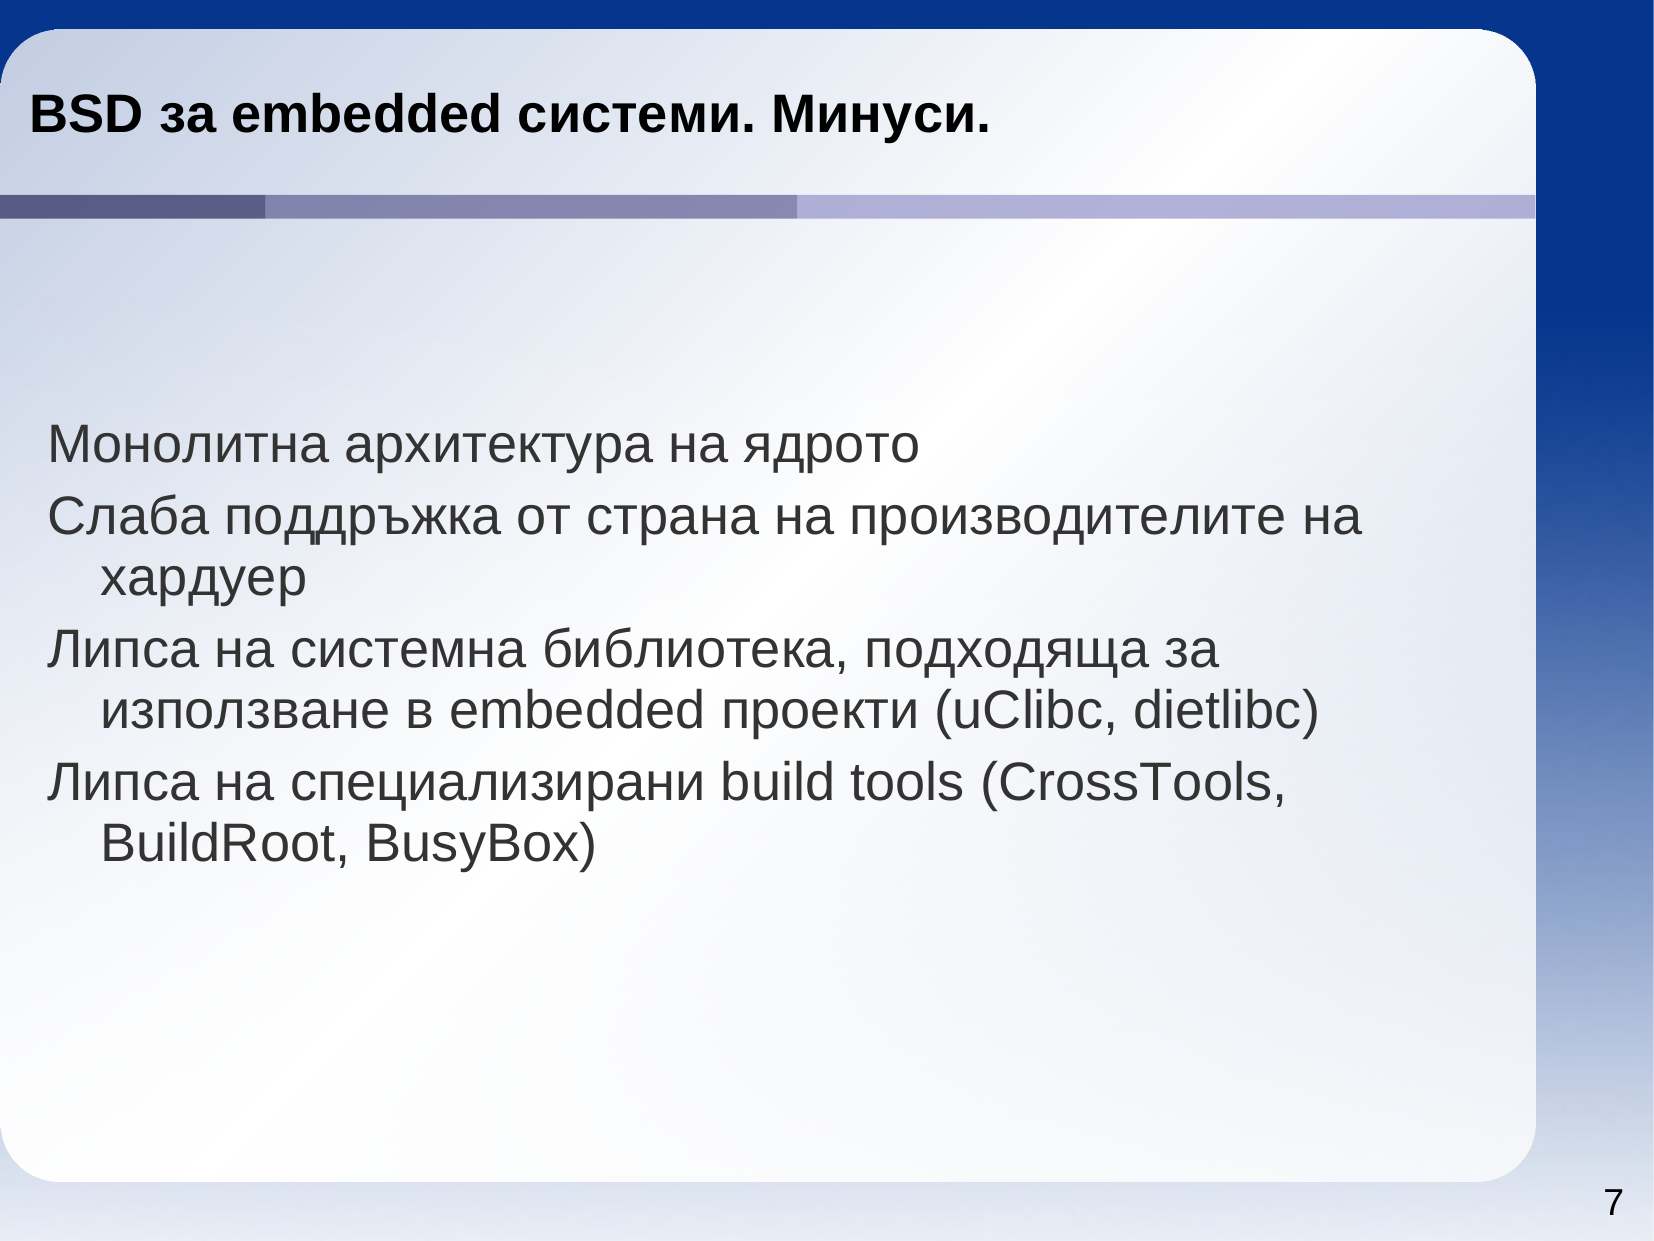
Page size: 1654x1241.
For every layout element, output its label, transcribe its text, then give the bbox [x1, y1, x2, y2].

list Монолитна архитектура на ядрото Слаба поддръжка от страна на производителите на хардуер Липса на системна библиотека, подходяща за използване в embedded проекти (uClibc, dietlibc) Липса на специализирани build tools (CrossTools, BuildRoot, BusyBox) [29, 413, 1506, 916]
picture [0, 0, 1654, 1241]
title BSD за embedded системи. Минуси. [29, 49, 1506, 178]
